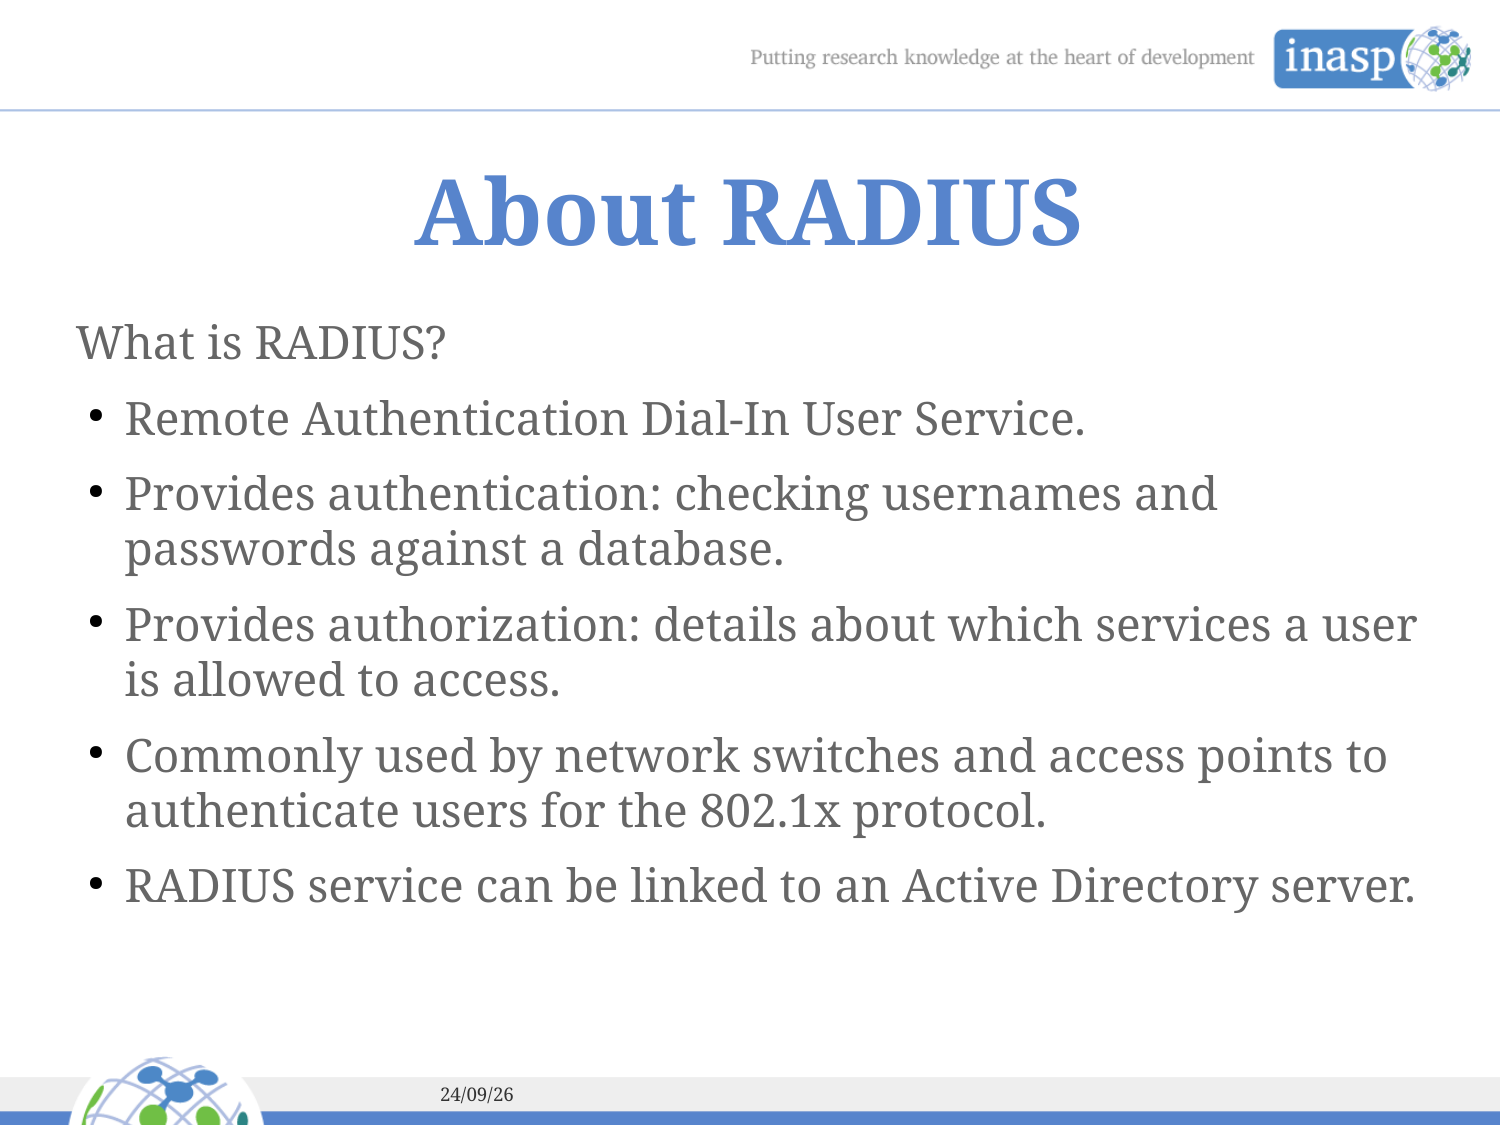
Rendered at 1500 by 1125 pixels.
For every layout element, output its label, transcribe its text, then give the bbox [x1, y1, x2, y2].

title About RADIUS [75, 129, 1426, 313]
list What is RADIUS? Remote Authentication Dial-In User Service. Provides authentication: checking usernames and passwords against a database. Provides authorization: details about which services a user is allowed to access. Commonly used by network switches and access points to authenticate users for the 802.1x protocol. RADIUS service can be linked to an Active Directory server. [75, 313, 1426, 967]
picture [0, 0, 1500, 1125]
